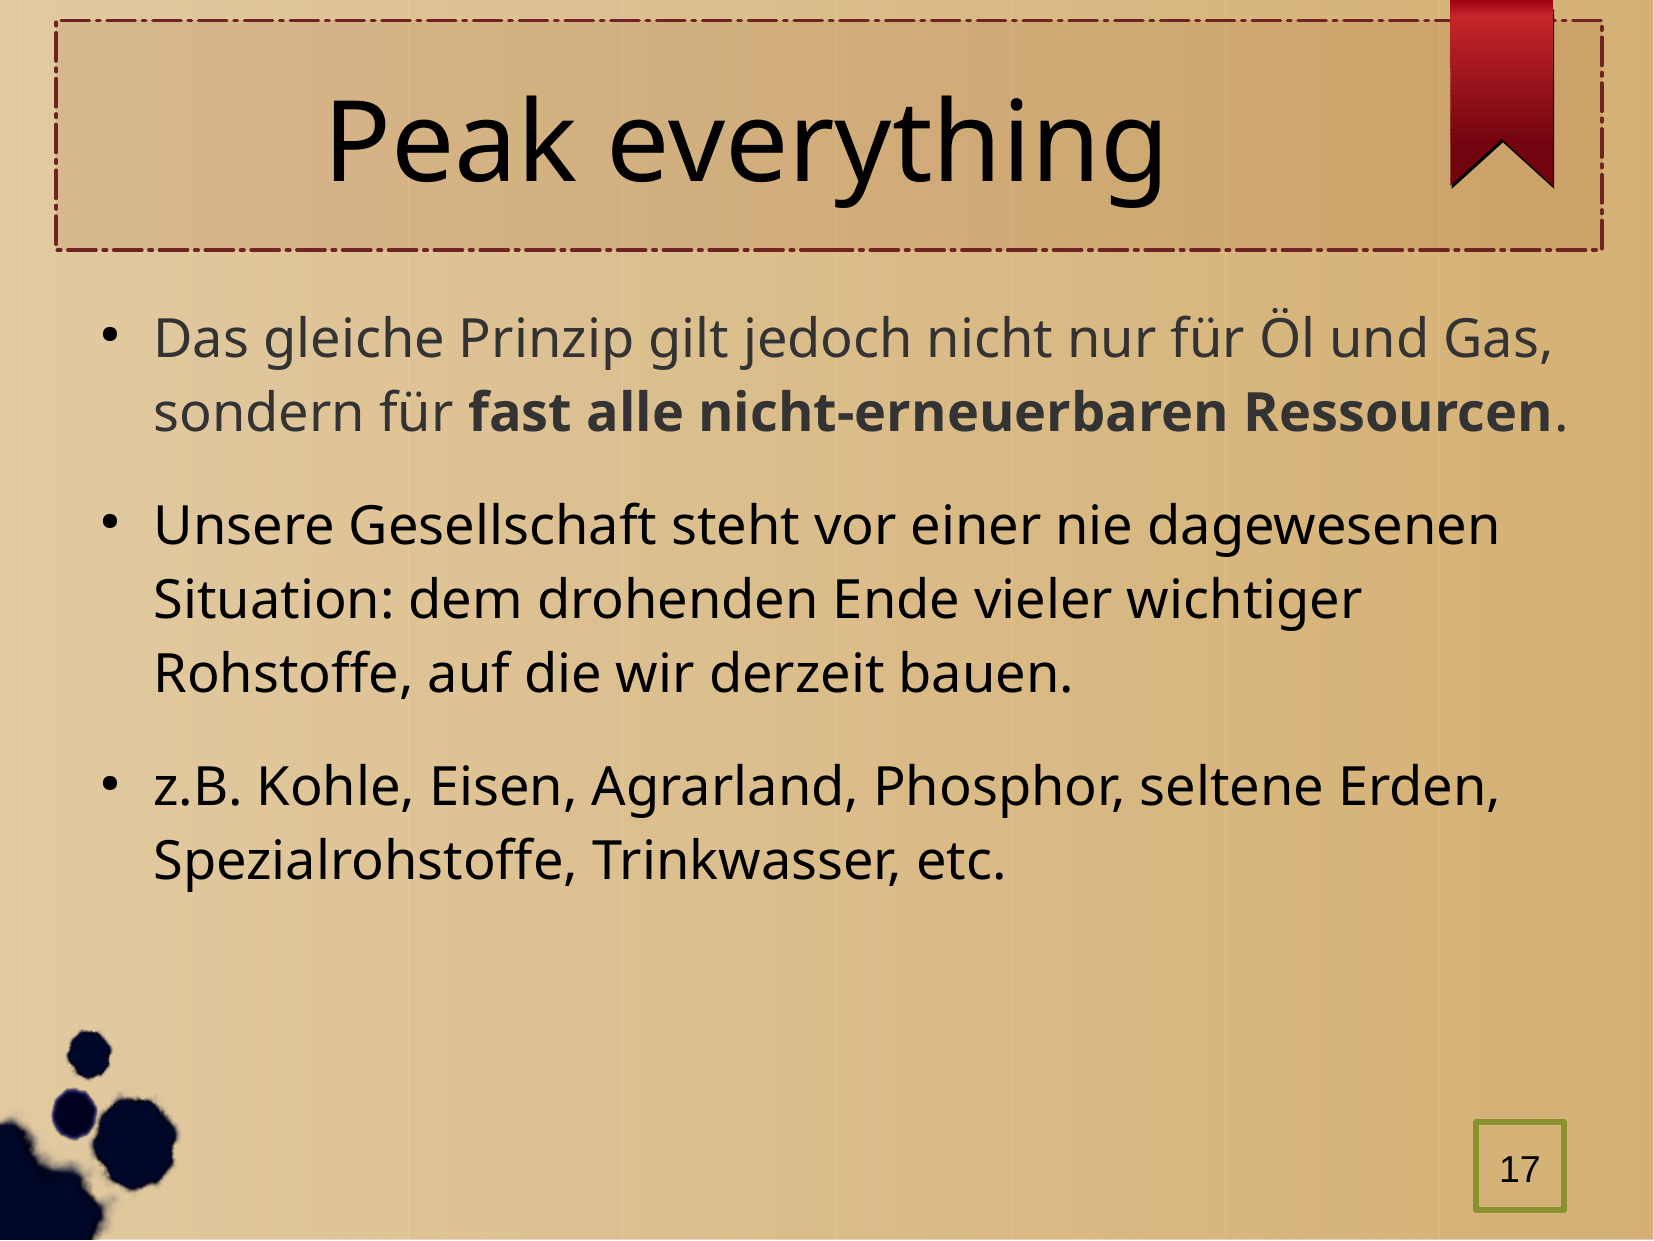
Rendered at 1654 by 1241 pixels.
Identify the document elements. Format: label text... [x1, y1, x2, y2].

text_box 30 [1476, 1122, 1564, 1210]
list Das gleiche Prinzip gilt jedoch nicht nur für Öl und Gas, sondern für fast alle nicht-erneuerbaren Ressourcen. Unsere Gesellschaft steht vor einer nie dagewesenen Situation: dem drohenden Ende vieler wichtiger Rohstoffe, auf die wir derzeit bauen. z.B. Kohle, Eisen, Agrarland, Phosphor, seltene Erden, Spezialrohstoffe, Trinkwasser, etc. [82, 299, 1571, 1019]
title Peak everything [82, 47, 1412, 229]
